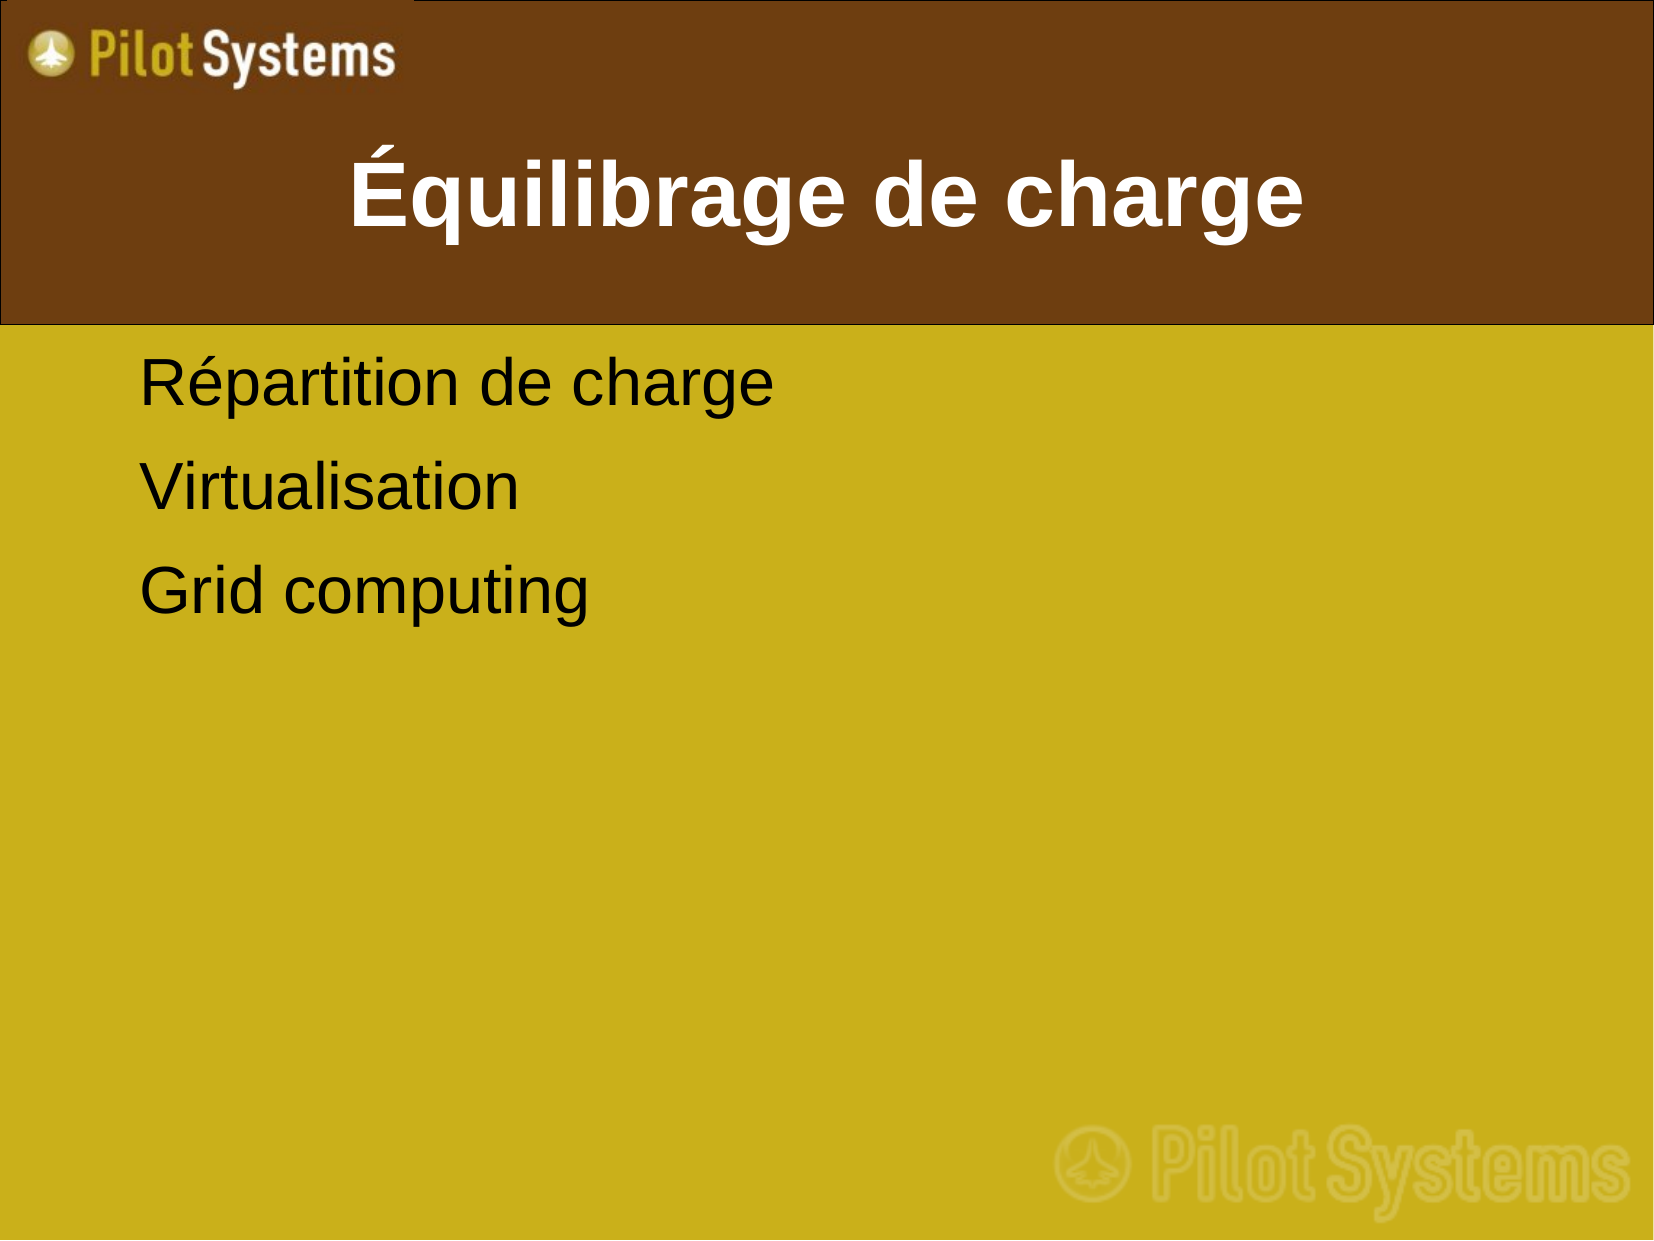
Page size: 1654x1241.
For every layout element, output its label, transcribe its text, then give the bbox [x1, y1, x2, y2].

picture [7, 0, 414, 115]
list Répartition de charge Virtualisation Grid computing [121, 344, 1534, 1196]
picture [1051, 1114, 1642, 1235]
title Équilibrage de charge [121, 98, 1534, 291]
